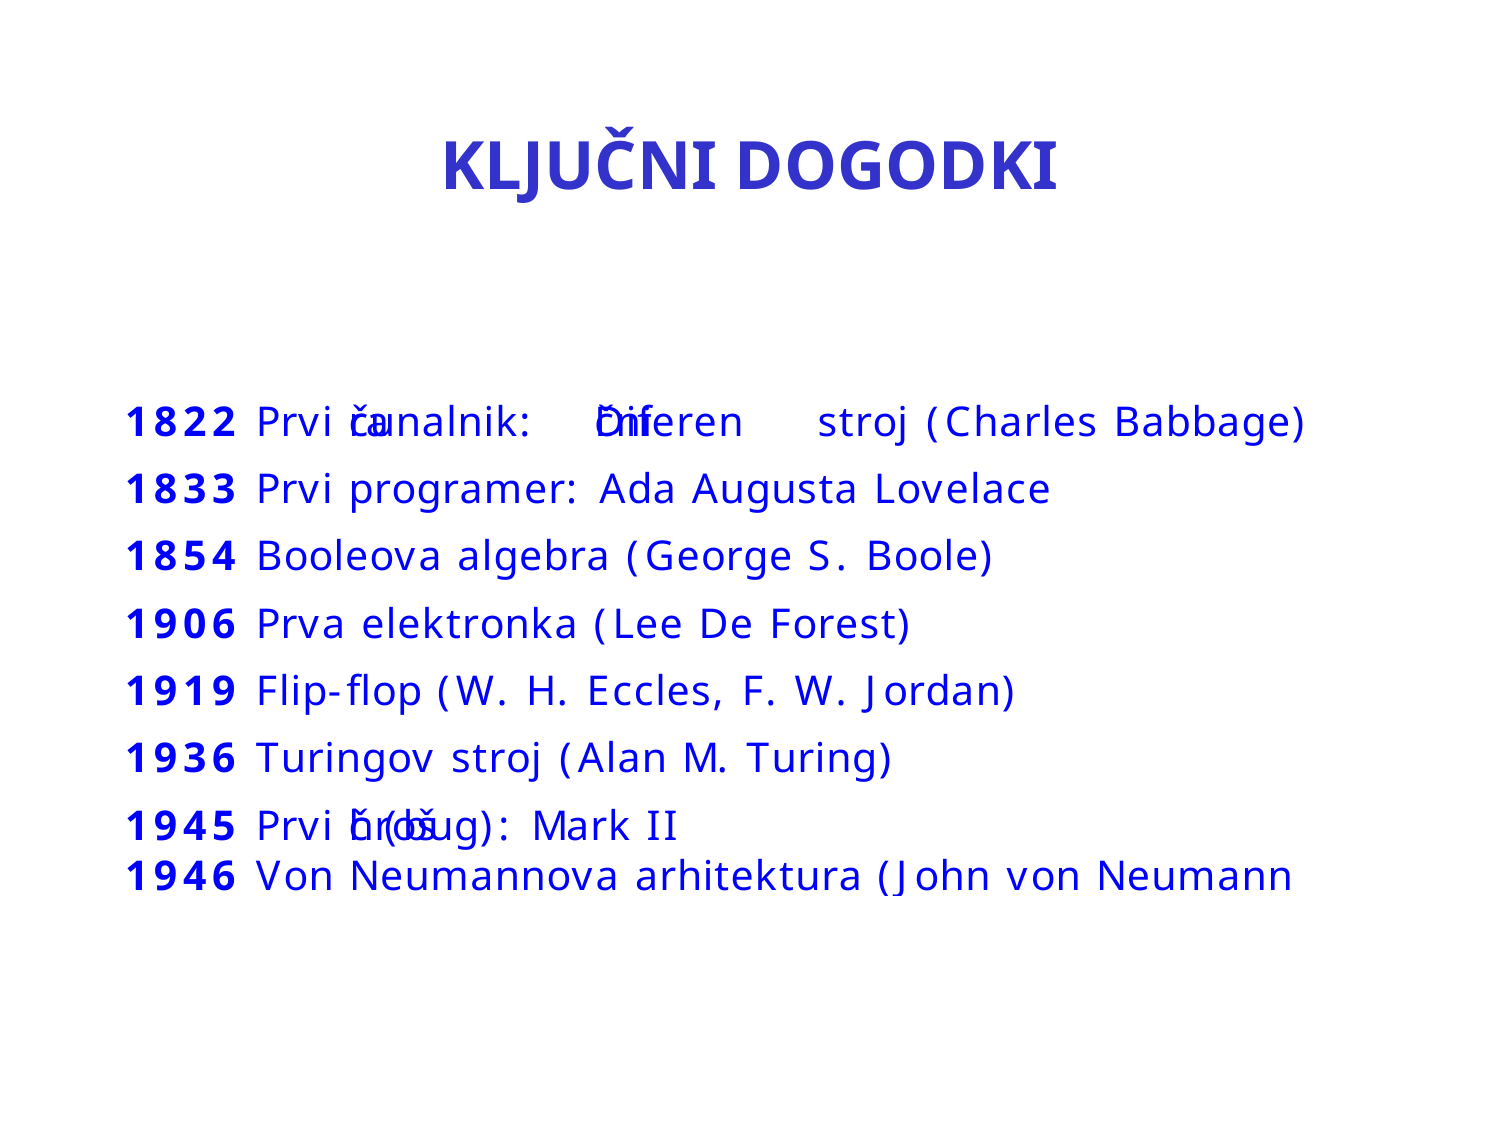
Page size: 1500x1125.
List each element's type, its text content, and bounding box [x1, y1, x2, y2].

title KLJUČNI DOGODKI [112, 75, 1388, 250]
picture [125, 375, 1500, 896]
